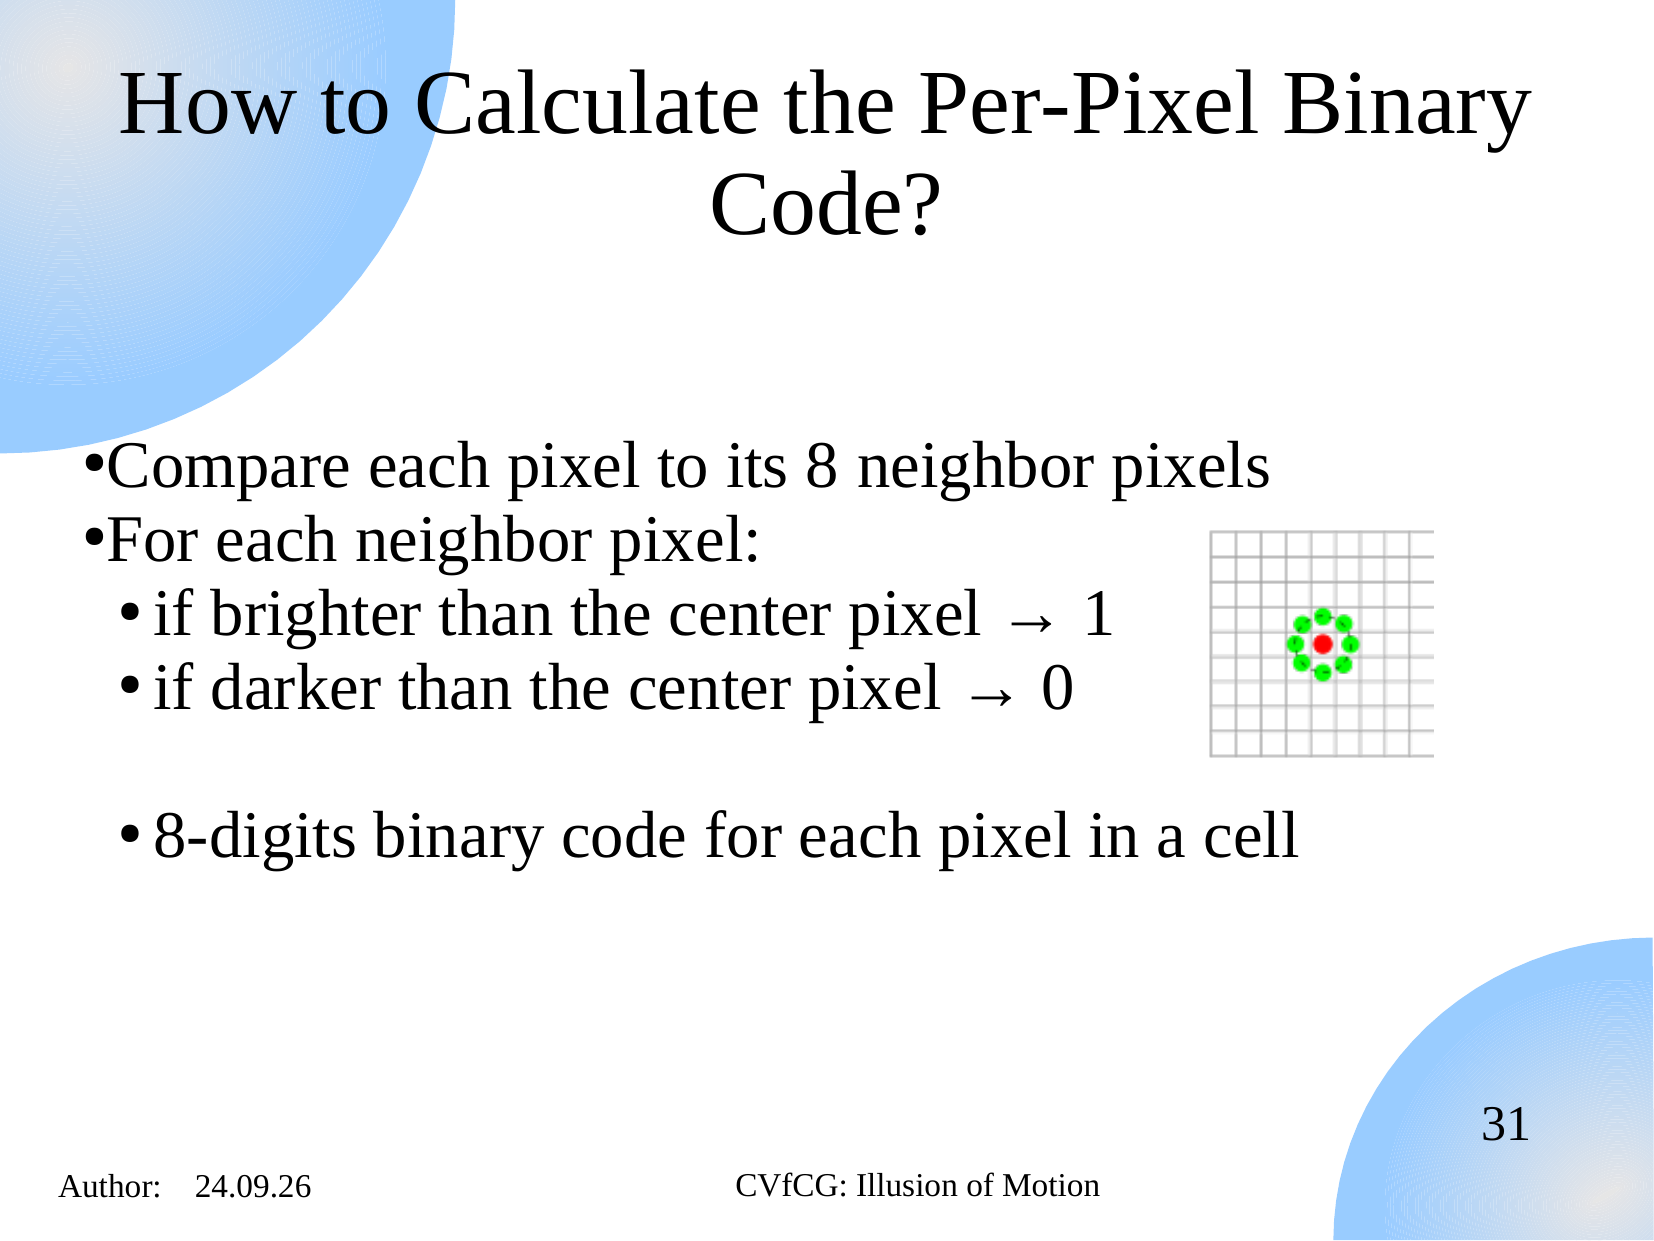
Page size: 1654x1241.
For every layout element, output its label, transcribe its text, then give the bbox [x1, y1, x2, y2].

title How to Calculate the Per-Pixel Binary Code? [82, 49, 1571, 257]
text_box <number> [1401, 1095, 1611, 1152]
picture [1200, 523, 1434, 766]
text_box CVfCG: Illusion of Motion [735, 1166, 1346, 1204]
subtitle Compare each pixel to its 8 neighbor pixels For each neighbor pixel: if brighter than the center pixel → 1 if darker than the center pixel → 0 8-digits binary code for each pixel in a cell [82, 290, 1571, 1010]
